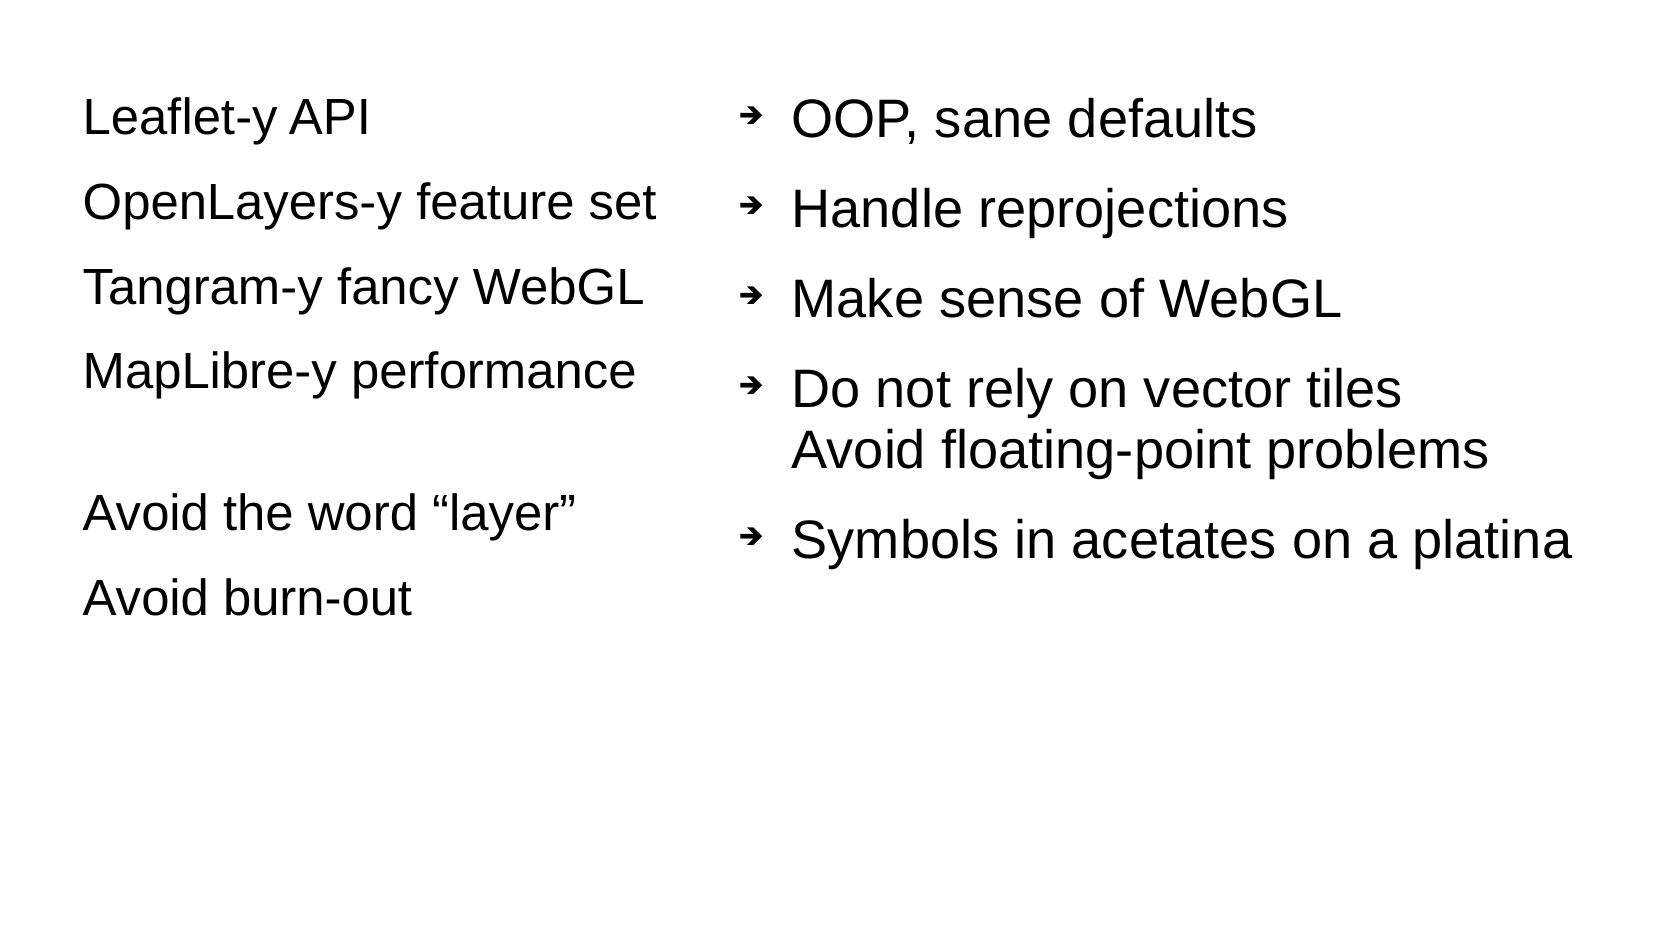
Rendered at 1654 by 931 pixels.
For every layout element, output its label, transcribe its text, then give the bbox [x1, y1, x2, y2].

list Leaflet-y API OpenLayers-y feature set Tangram-y fancy WebGL MapLibre-y performance Avoid the word “layer” Avoid burn-out [82, 88, 720, 628]
list OOP, sane defaults Handle reprojections Make sense of WebGL Do not rely on vector tiles Avoid floating-point problems Symbols in acetates on a platina [720, 88, 1595, 628]
